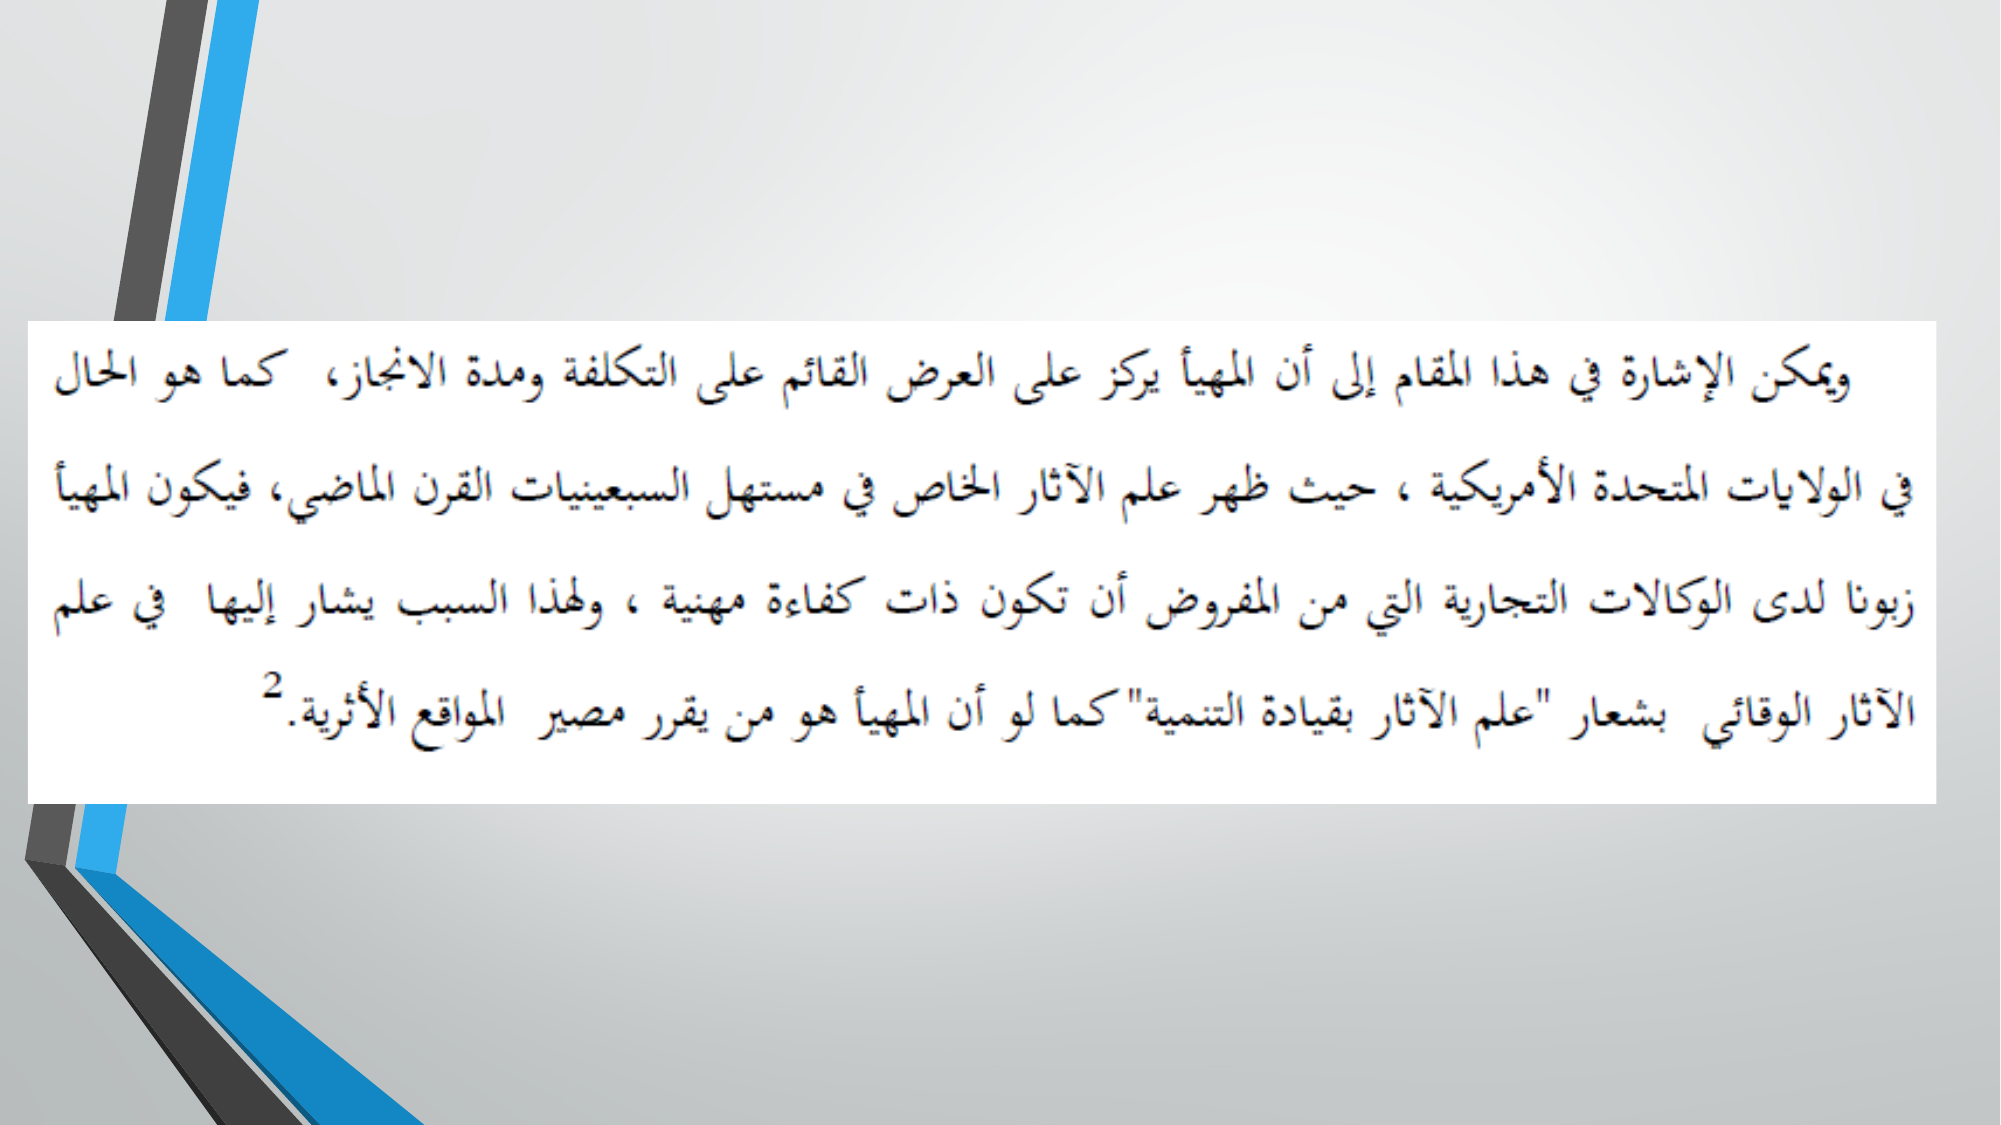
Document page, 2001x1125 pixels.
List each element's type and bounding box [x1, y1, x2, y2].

picture [27, 321, 1937, 804]
